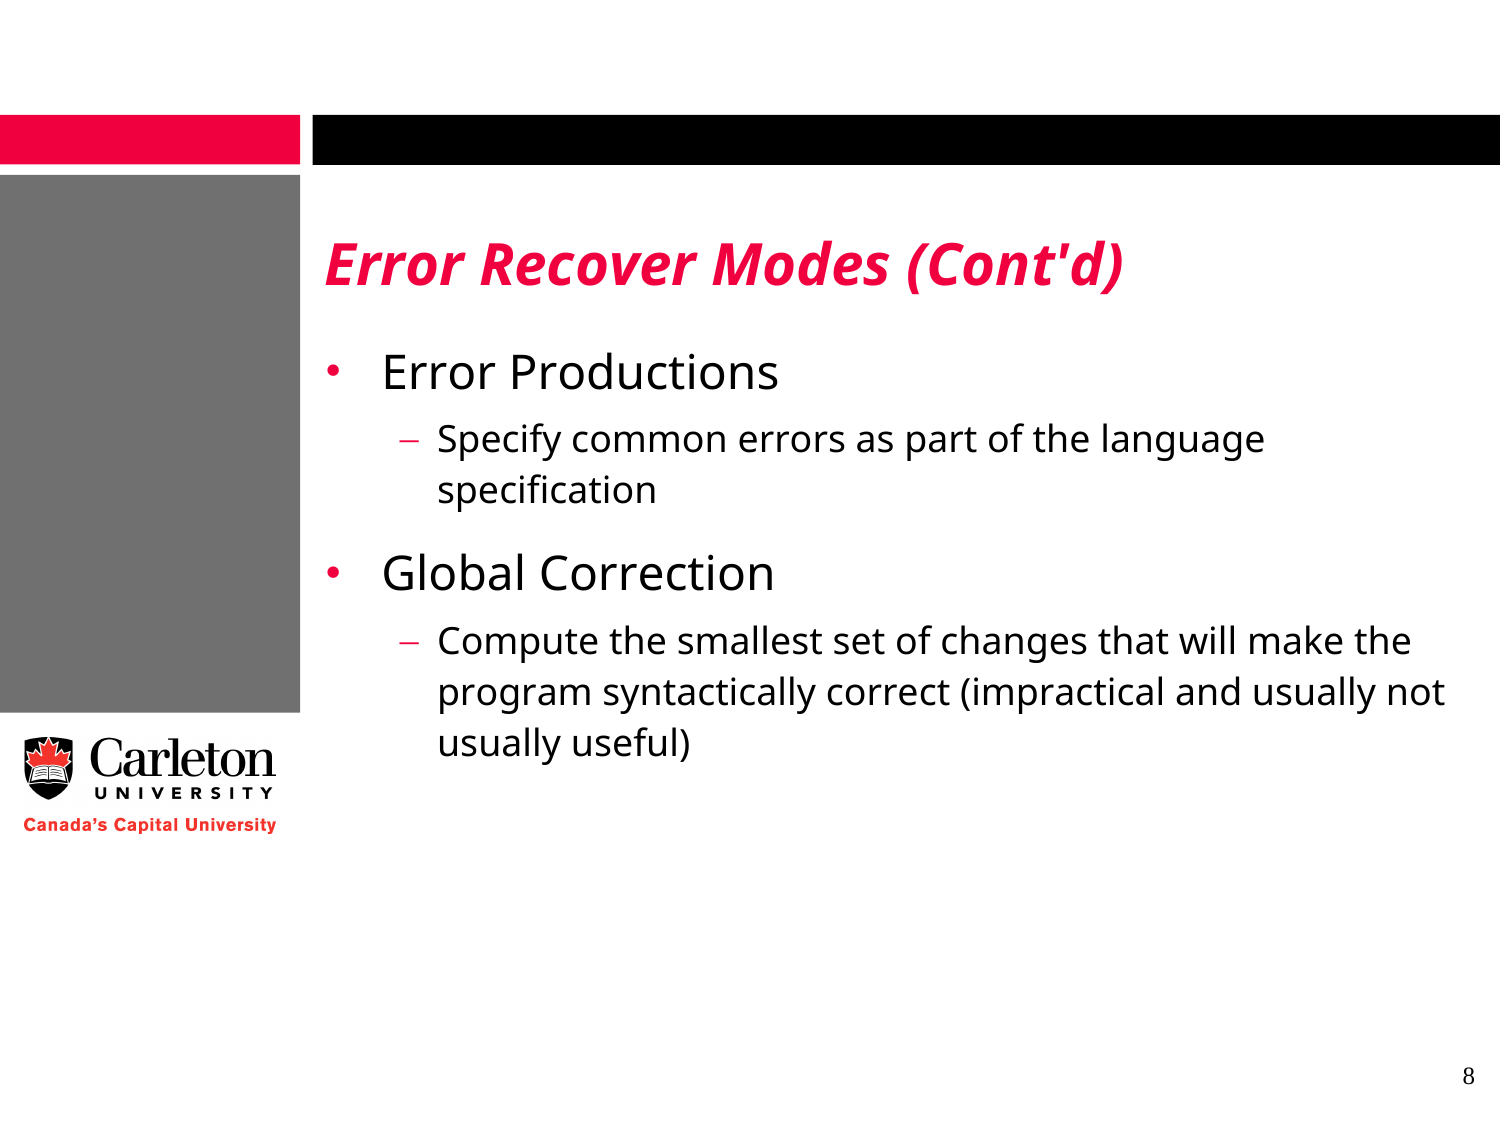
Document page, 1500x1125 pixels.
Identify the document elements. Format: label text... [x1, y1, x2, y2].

title Error Recover Modes (Cont'd) [324, 187, 1450, 324]
picture [24, 737, 276, 834]
list Error Productions Specify common errors as part of the language specification Global Correction Compute the smallest set of changes that will make the program syntactically correct (impractical and usually not usually useful) [324, 324, 1450, 1068]
